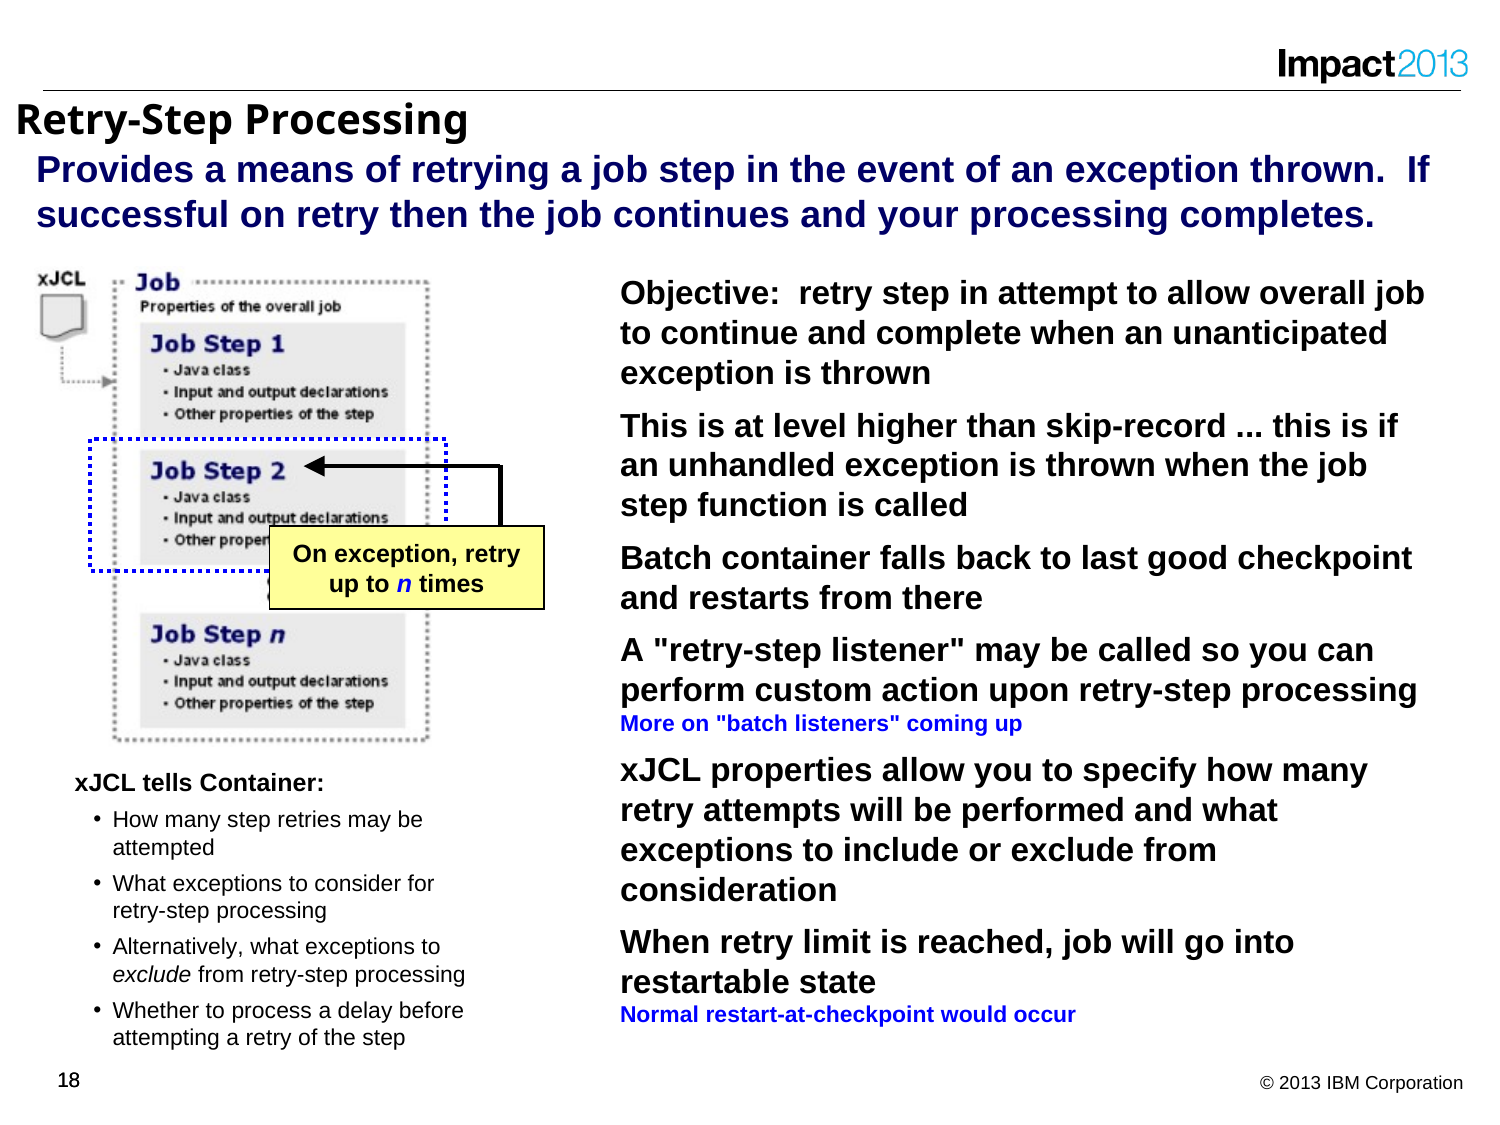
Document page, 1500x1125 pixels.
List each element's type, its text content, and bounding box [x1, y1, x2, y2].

text_box Objective: retry step in attempt to allow overall job to continue and complete when an unanticipated exception is thrown This is at level higher than skip-record ... this is if an unhandled exception is thrown when the job step function is called Batch container falls back to last good checkpoint and restarts from there A "retry-step listener" may be called so you can perform custom action upon retry-step processing More on "batch listeners" coming up xJCL properties allow you to specify how many retry attempts will be performed and what exceptions to include or exclude from consideration When retry limit is reached, job will go into restartable state Normal restart-at-checkpoint would occur [605, 263, 1455, 1036]
text_box Retry-Step Processing [0, 84, 1500, 151]
text_box On exception, retry up to n times [282, 537, 531, 598]
picture [34, 266, 432, 747]
text_box [269, 526, 545, 610]
picture [1279, 49, 1468, 84]
picture [1420, 52, 1432, 74]
text_box xJCL tells Container: How many step retries may be attempted What exceptions to consider for retry-step processing Alternatively, what exceptions to exclude from retry-step processing Whether to process a delay before attempting a retry of the step [59, 758, 500, 1059]
text_box Provides a means of retrying a job step in the event of an exception thrown. If successful on retry then the job continues and your processing completes. [35, 145, 1469, 236]
